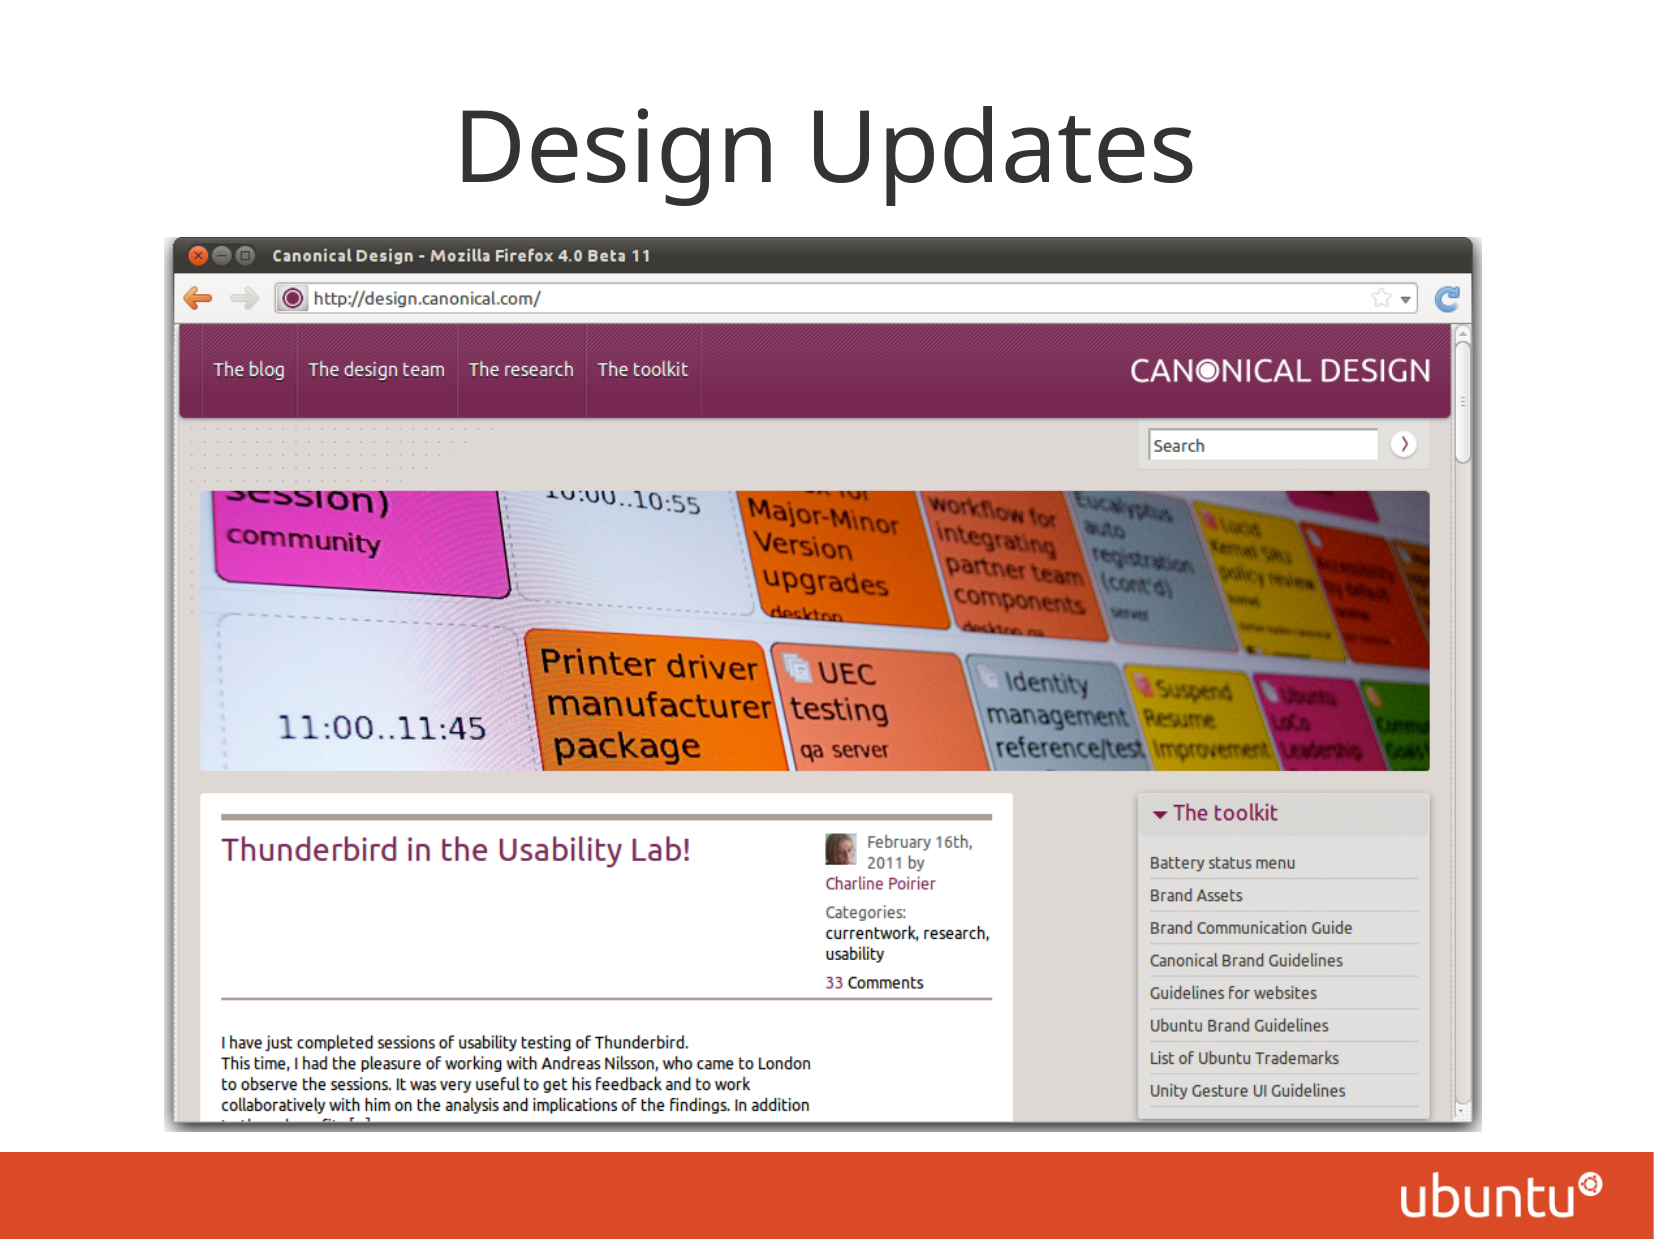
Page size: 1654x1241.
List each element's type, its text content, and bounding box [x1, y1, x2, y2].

picture [164, 237, 1482, 1133]
title Design Updates [56, 76, 1596, 224]
picture [0, 1152, 1654, 1239]
